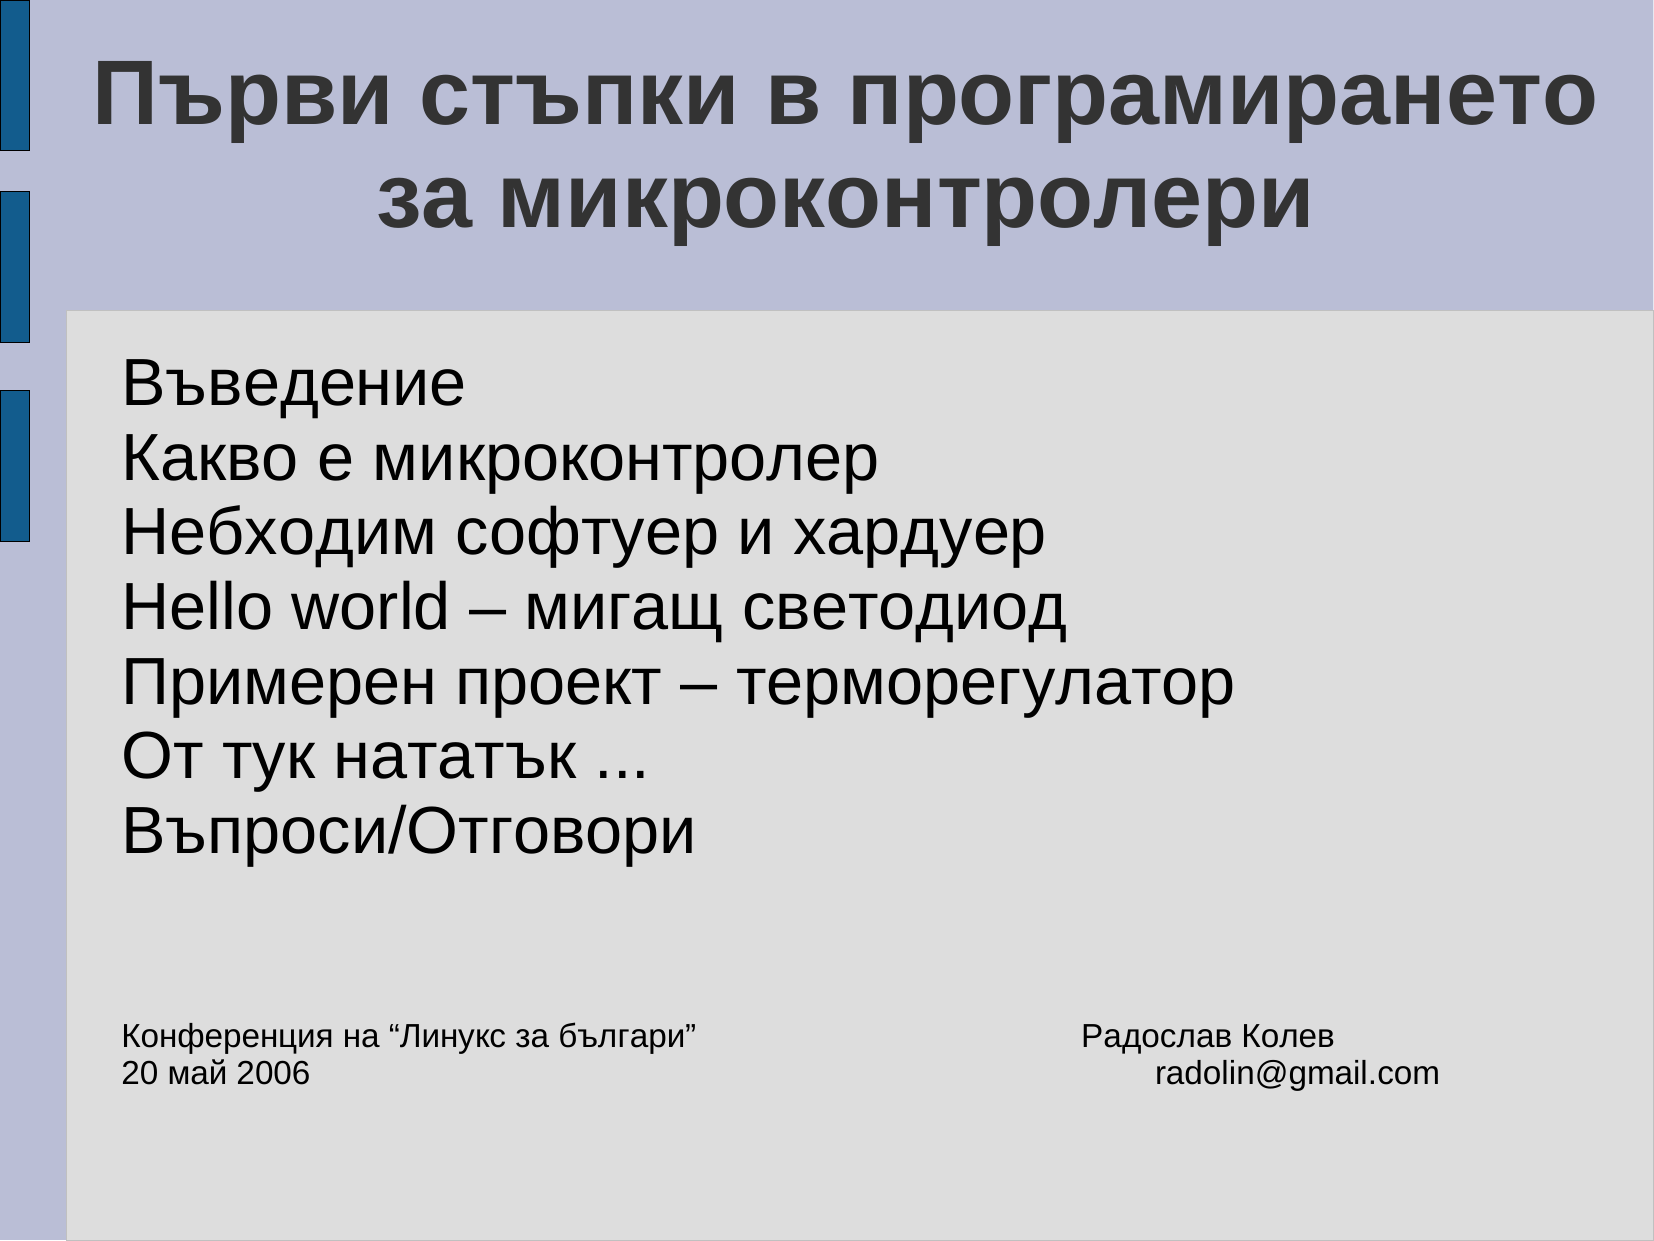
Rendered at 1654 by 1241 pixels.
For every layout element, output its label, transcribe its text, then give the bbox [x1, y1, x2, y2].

title Първи стъпки в програмирането за микроконтролери [80, 25, 1613, 263]
list Въведение Какво е микроконтролер Небходим софтуер и хардуер Hello world – мигащ светодиод Примерен проект – терморегулатор От тук нататък ... Въпроси/Отговори Конференция на “Линукс за българи” Радослав Колев 20 май 2006 radolin@gmail.com [121, 344, 1534, 1153]
